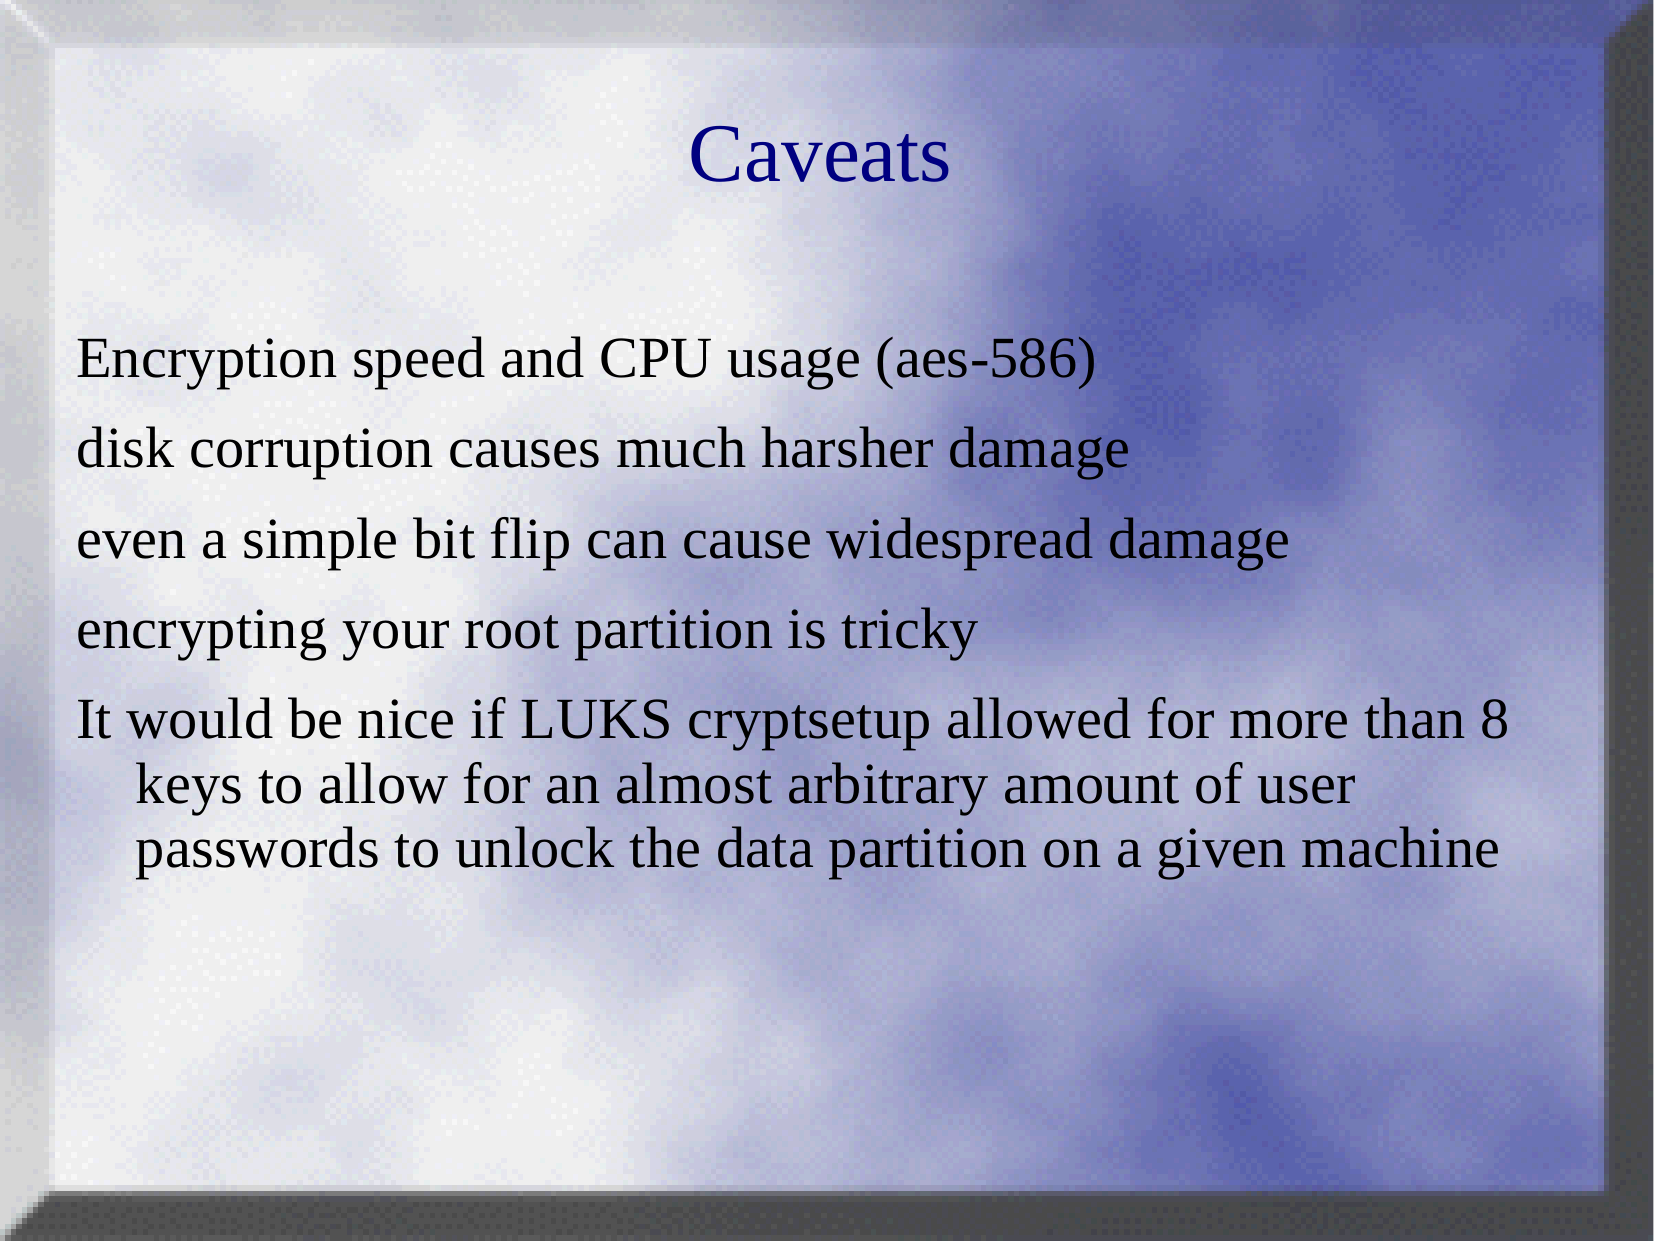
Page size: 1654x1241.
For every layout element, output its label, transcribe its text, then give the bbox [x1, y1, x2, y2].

list Encryption speed and CPU usage (aes-586) disk corruption causes much harsher damage even a simple bit flip can cause widespread damage encrypting your root partition is tricky It would be nice if LUKS cryptsetup allowed for more than 8 keys to allow for an almost arbitrary amount of user passwords to unlock the data partition on a given machine [76, 325, 1581, 982]
picture [0, 0, 1654, 1241]
title Caveats [201, 99, 1440, 207]
